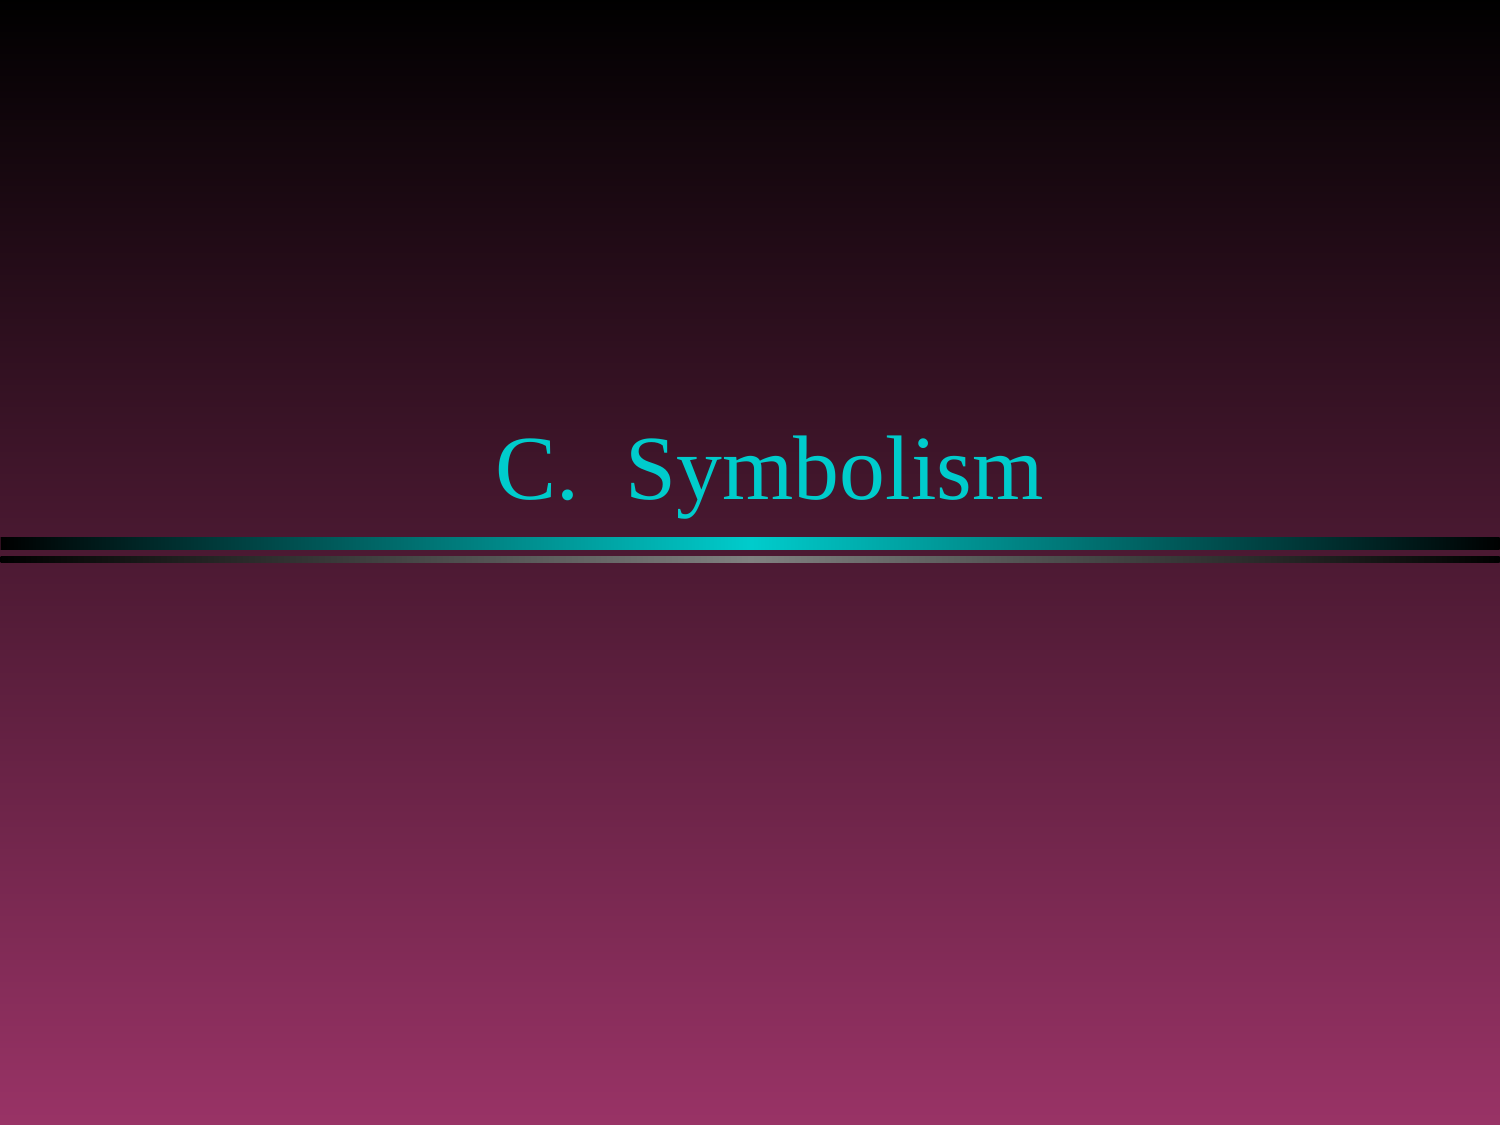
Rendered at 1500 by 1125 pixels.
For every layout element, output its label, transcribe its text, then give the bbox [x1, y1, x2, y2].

title C. Symbolism [118, 374, 1422, 563]
